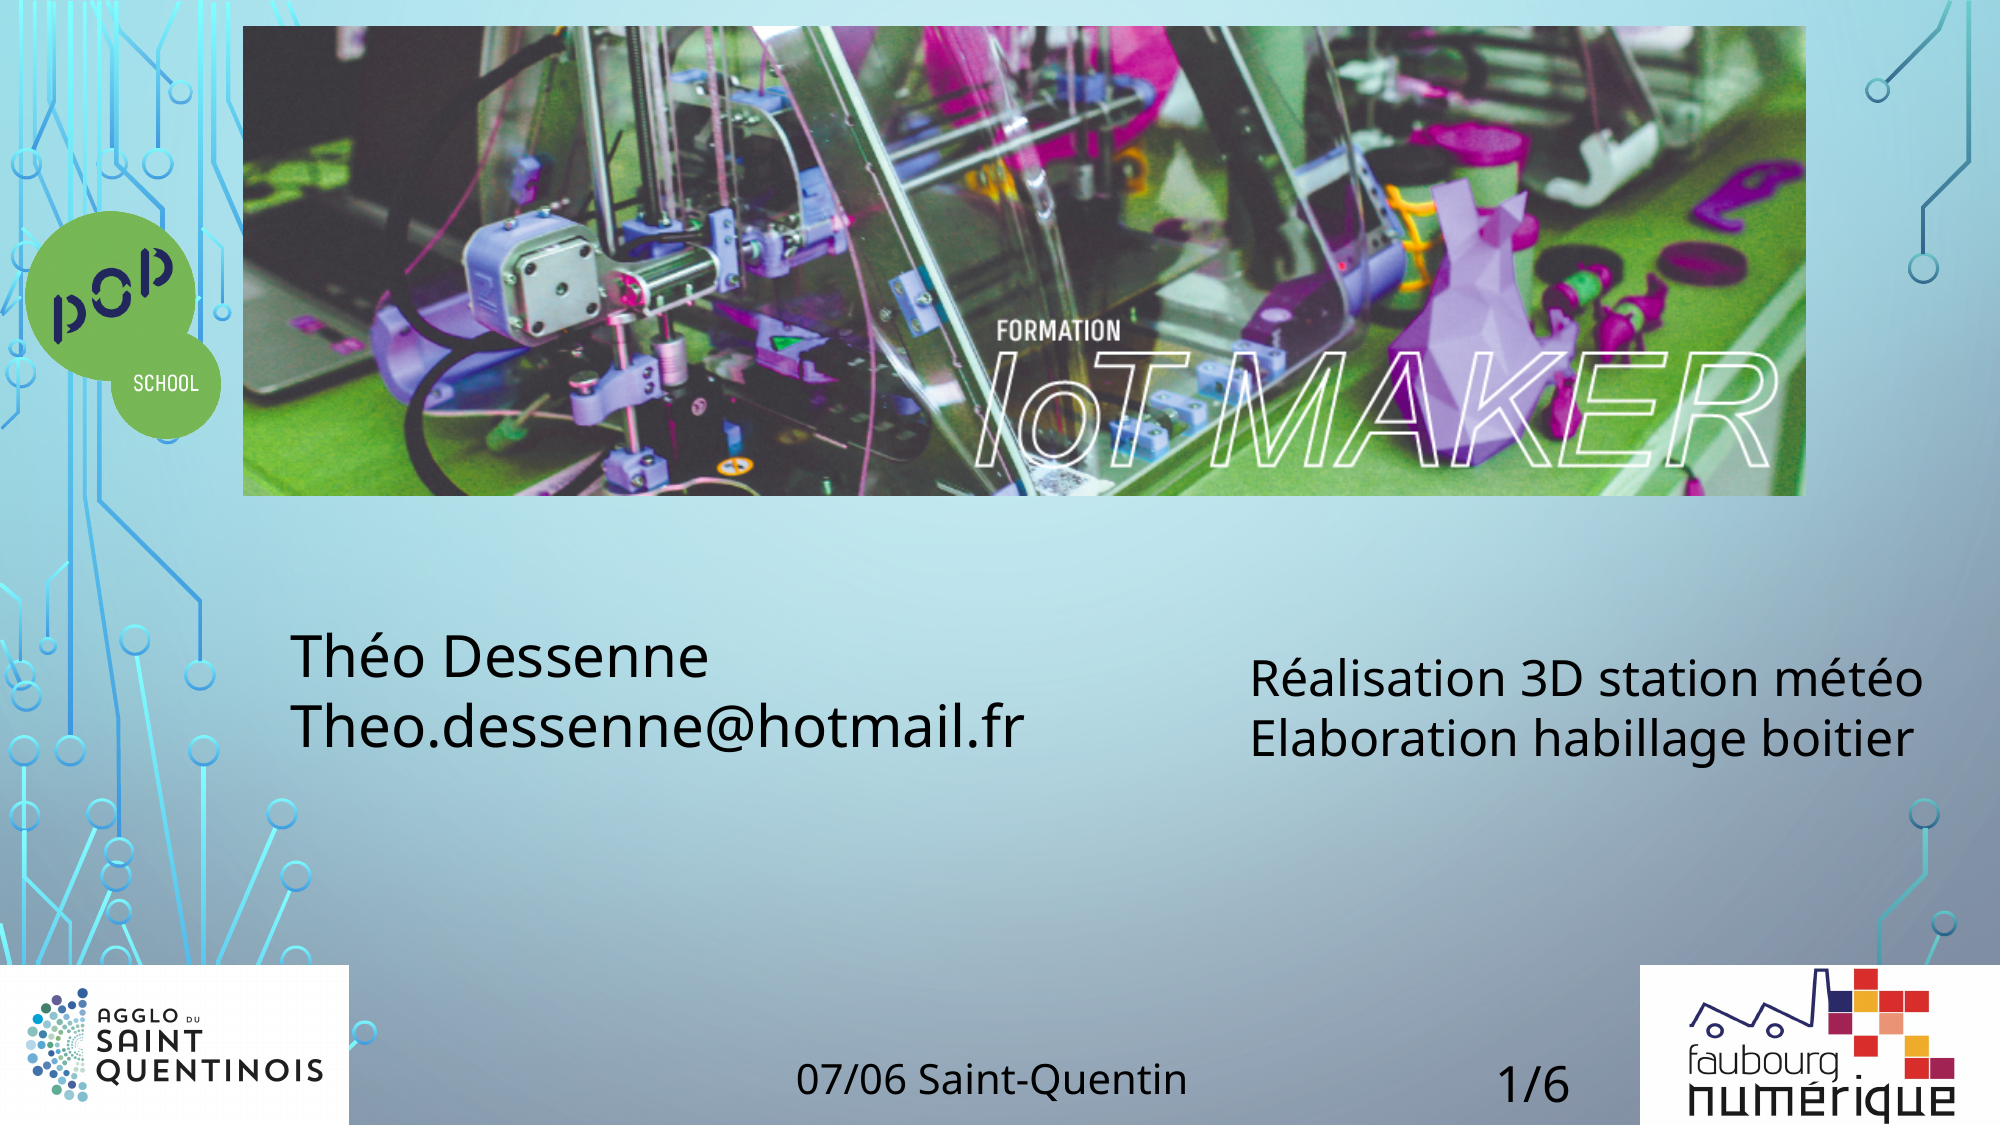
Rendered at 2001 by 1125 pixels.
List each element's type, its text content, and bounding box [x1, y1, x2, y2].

picture [1640, 965, 2000, 1125]
picture [243, 26, 1806, 496]
text_box Théo Dessenne Theo.dessenne@hotmail.fr [274, 612, 922, 769]
picture [25, 211, 221, 439]
picture [0, 965, 349, 1125]
text_box Réalisation 3D station météo Elaboration habillage boitier [1234, 639, 1864, 822]
text_box 1/6 [1480, 1045, 1592, 1121]
text_box 07/06 Saint-Quentin [780, 1045, 1163, 1111]
